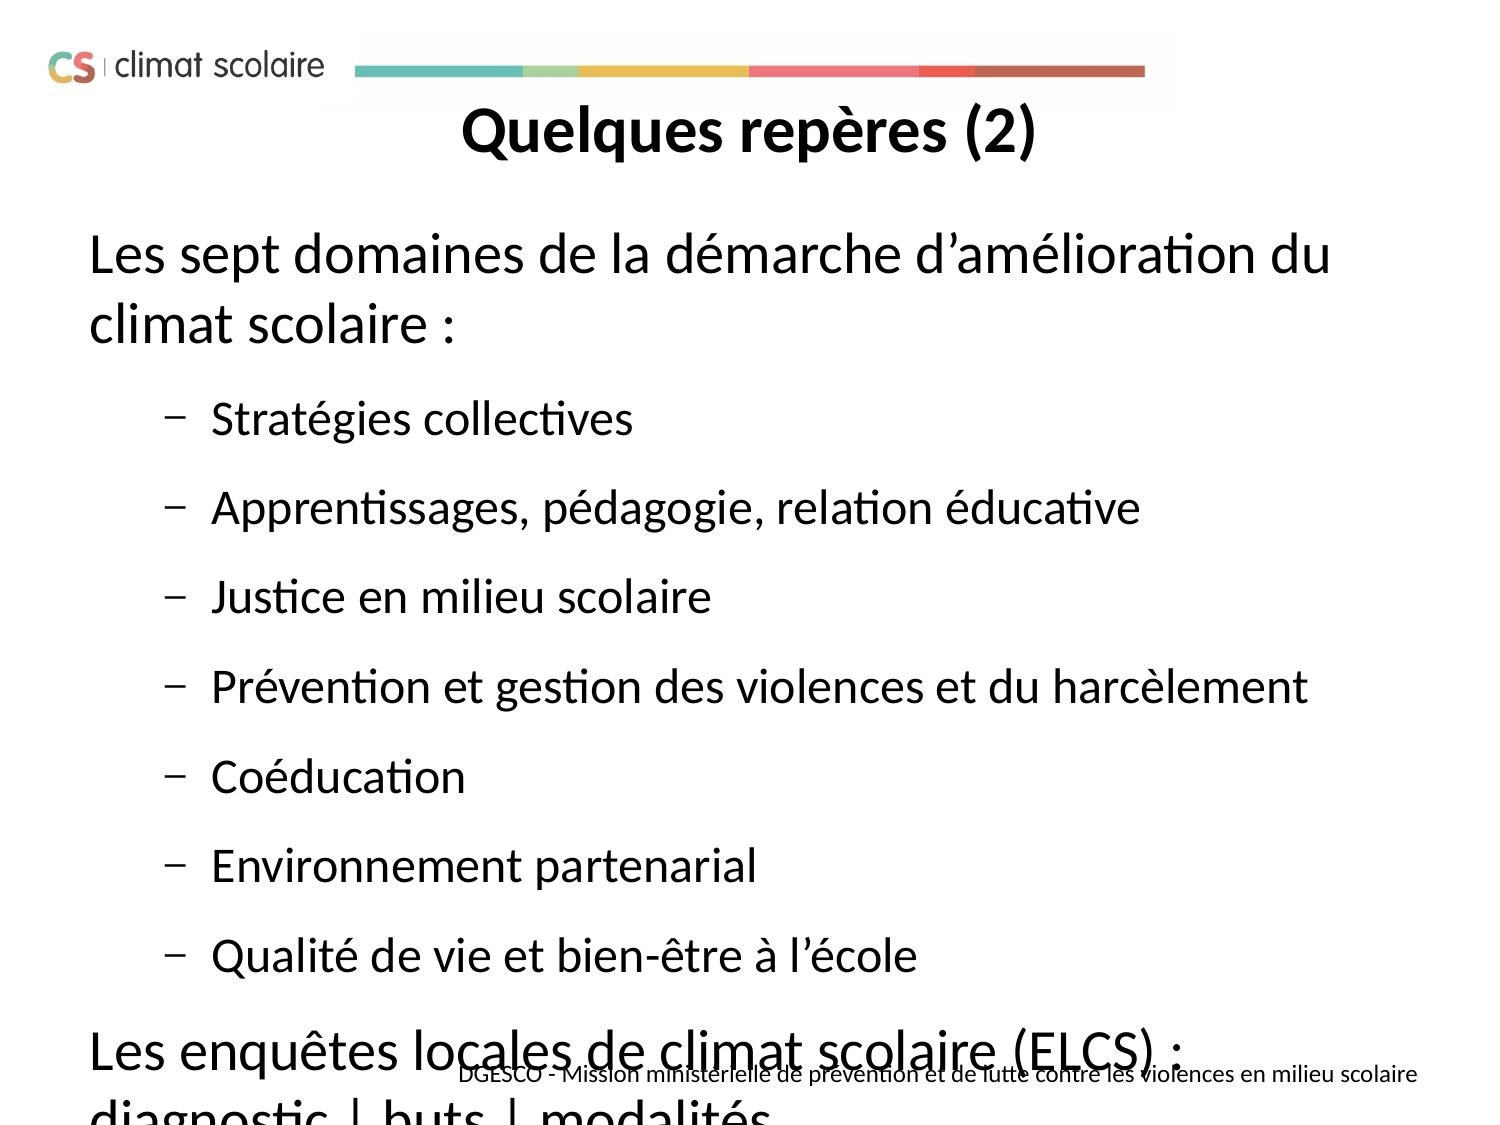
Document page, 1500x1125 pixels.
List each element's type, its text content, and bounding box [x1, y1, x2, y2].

list Les sept domaines de la démarche d’amélioration du climat scolaire : Stratégies collectives Apprentissages, pédagogie, relation éducative Justice en milieu scolaire Prévention et gestion des violences et du harcèlement Coéducation Environnement partenarial Qualité de vie et bien-être à l’école Les enquêtes locales de climat scolaire (ELCS) : diagnostic | buts | modalités [75, 208, 1425, 1012]
title Quelques repères (2) [75, 78, 1425, 198]
picture [26, 30, 1176, 99]
